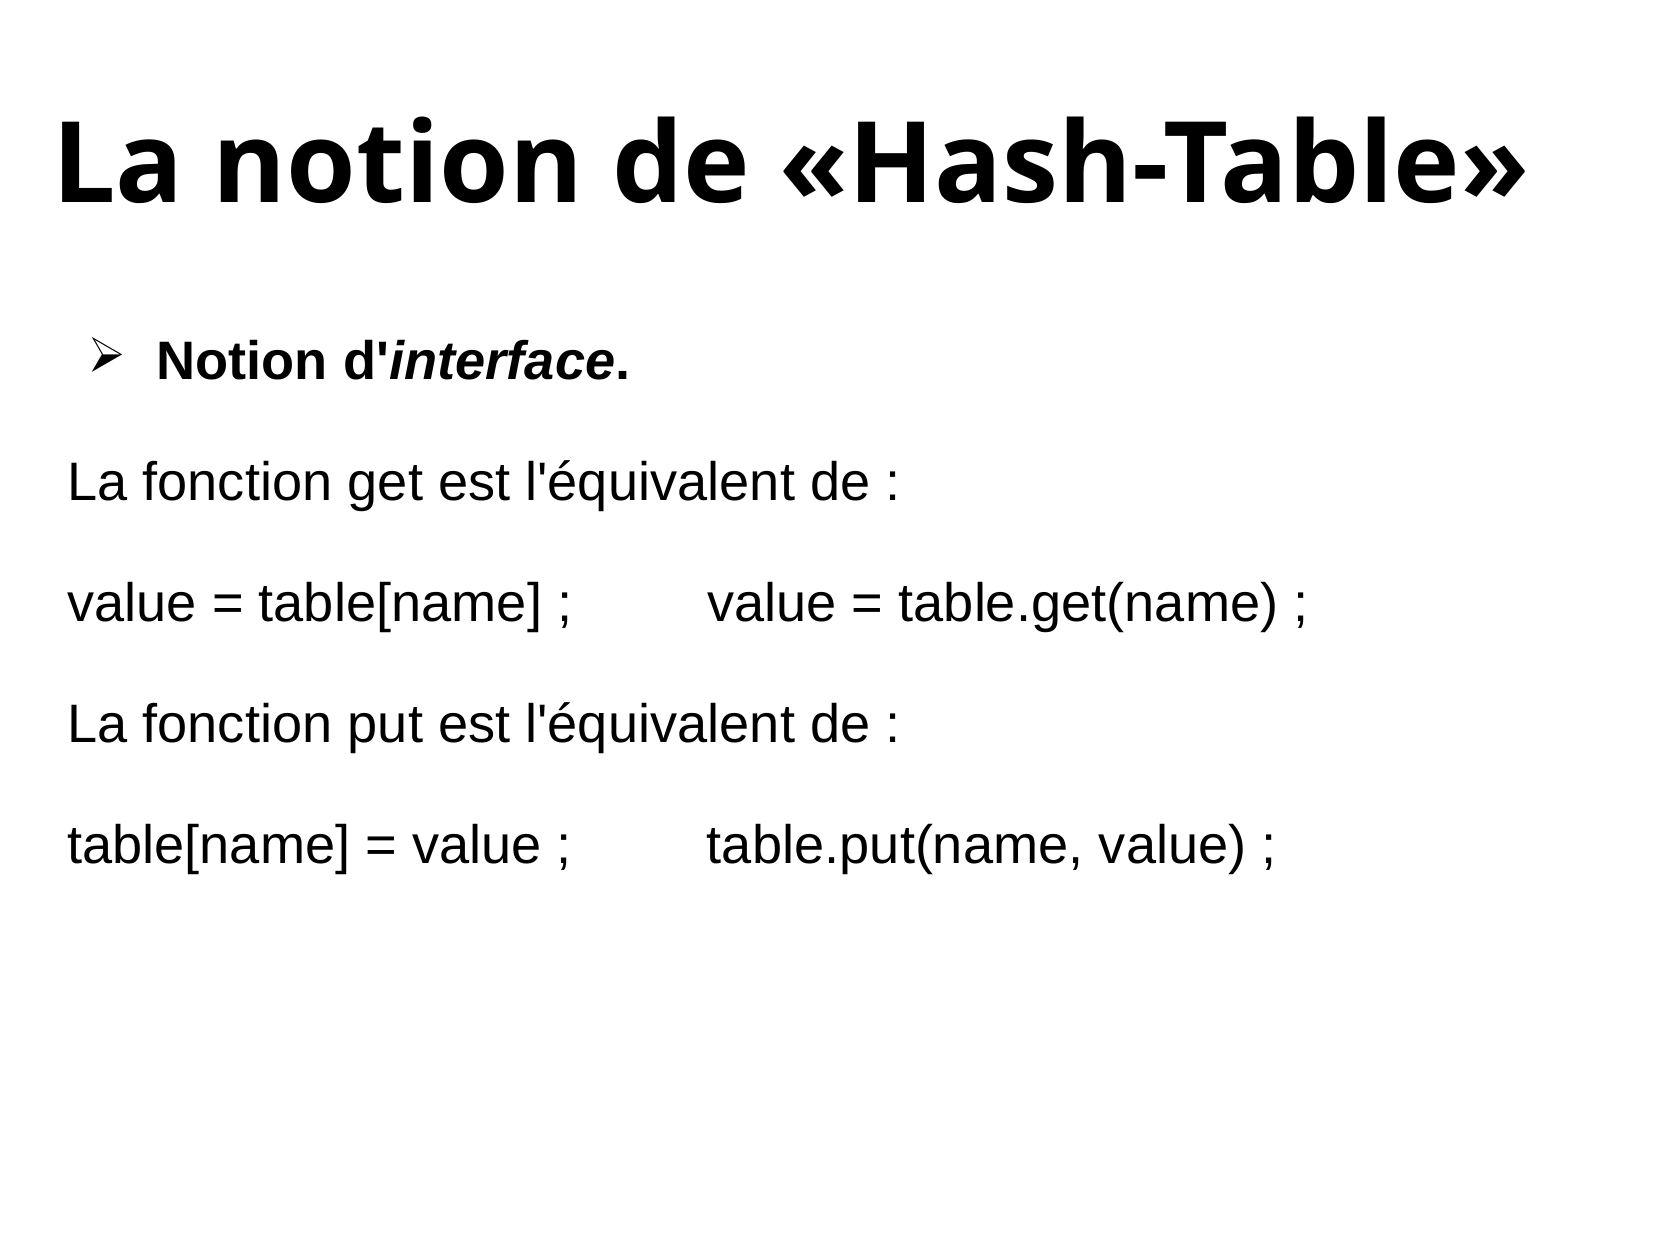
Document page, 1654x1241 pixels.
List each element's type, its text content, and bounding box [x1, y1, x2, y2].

text_box La notion de «Hash-Table» [37, 75, 1613, 235]
text_box Notion d'interface. La fonction get est l'équivalent de : value = table[name] ; value = table.get(name) ; La fonction put est l'équivalent de : table[name] = value ; table.put(name, value) ; [37, 262, 1426, 883]
